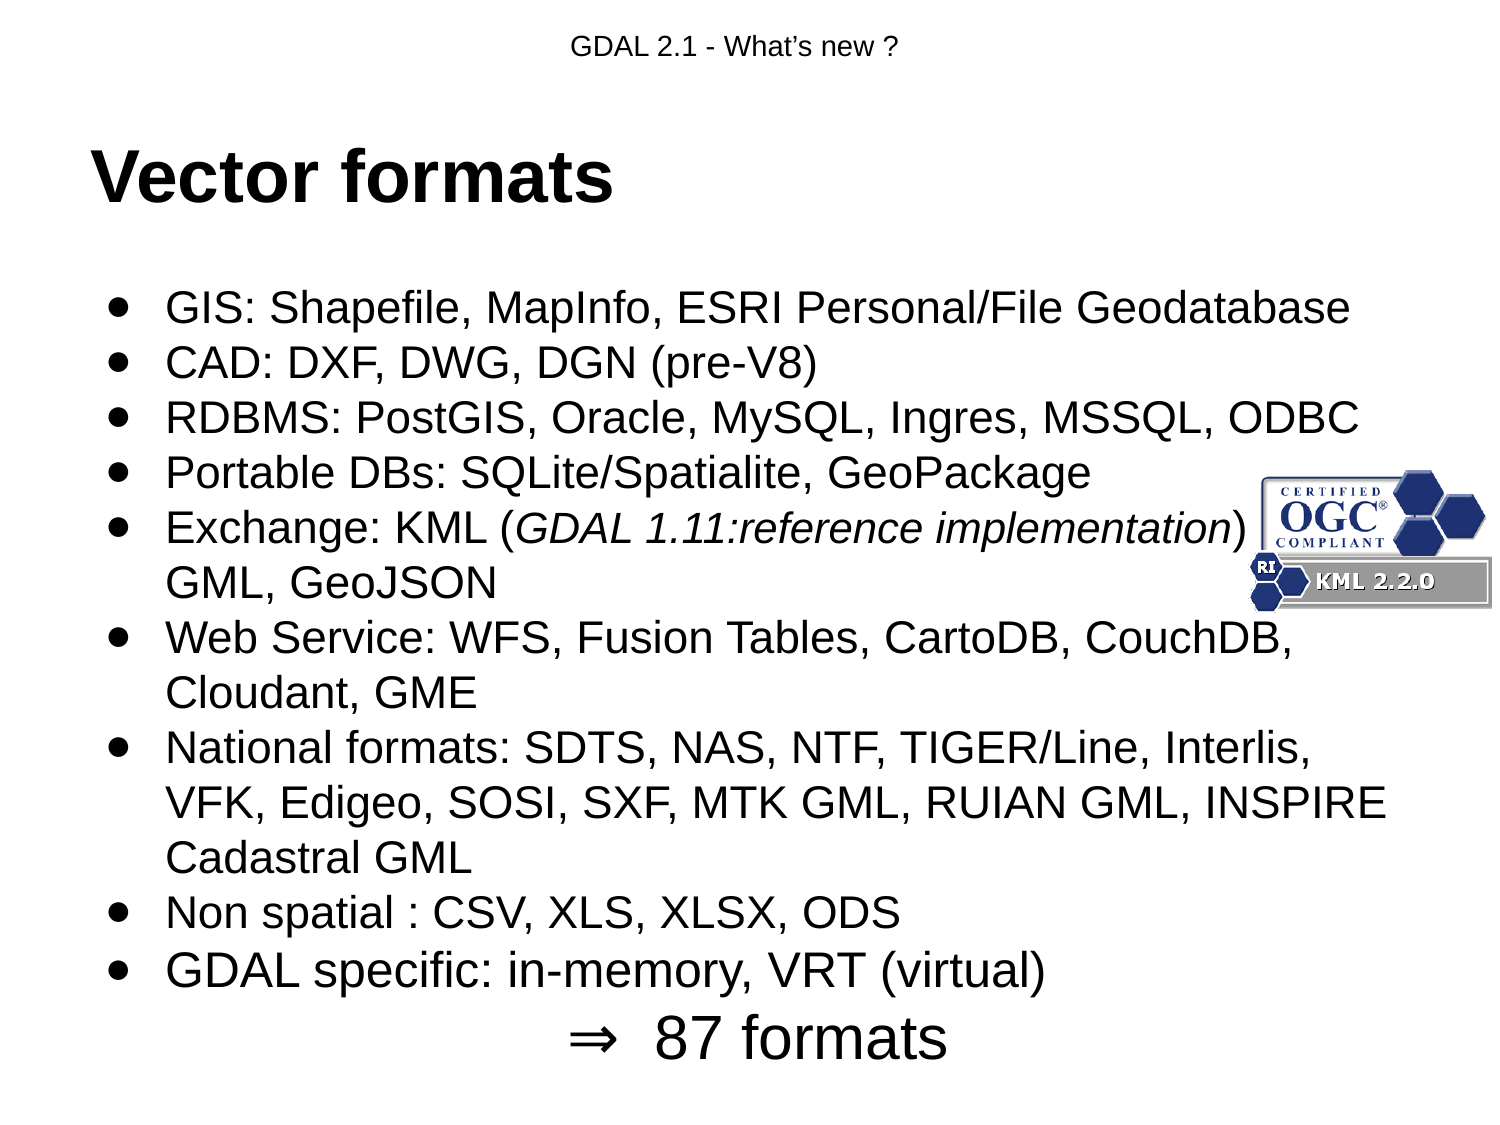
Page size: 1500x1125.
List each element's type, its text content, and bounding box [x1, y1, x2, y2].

title Vector formats [75, 45, 1425, 233]
picture [1247, 469, 1492, 613]
list GIS: Shapefile, MapInfo, ESRI Personal/File Geodatabase CAD: DXF, DWG, DGN (pre-V8) RDBMS: PostGIS, Oracle, MySQL, Ingres, MSSQL, ODBC Portable DBs: SQLite/Spatialite, GeoPackage Exchange: KML (GDAL 1.11:reference implementation) GML, GeoJSON Web Service: WFS, Fusion Tables, CartoDB, CouchDB, Cloudant, GME National formats: SDTS, NAS, NTF, TIGER/Line, Interlis, VFK, Edigeo, SOSI, SXF, MTK GML, RUIAN GML, INSPIRE Cadastral GML Non spatial : CSV, XLS, XLSX, ODS GDAL specific: in-memory, VRT (virtual) ⇒ 87 formats [75, 262, 1425, 1078]
